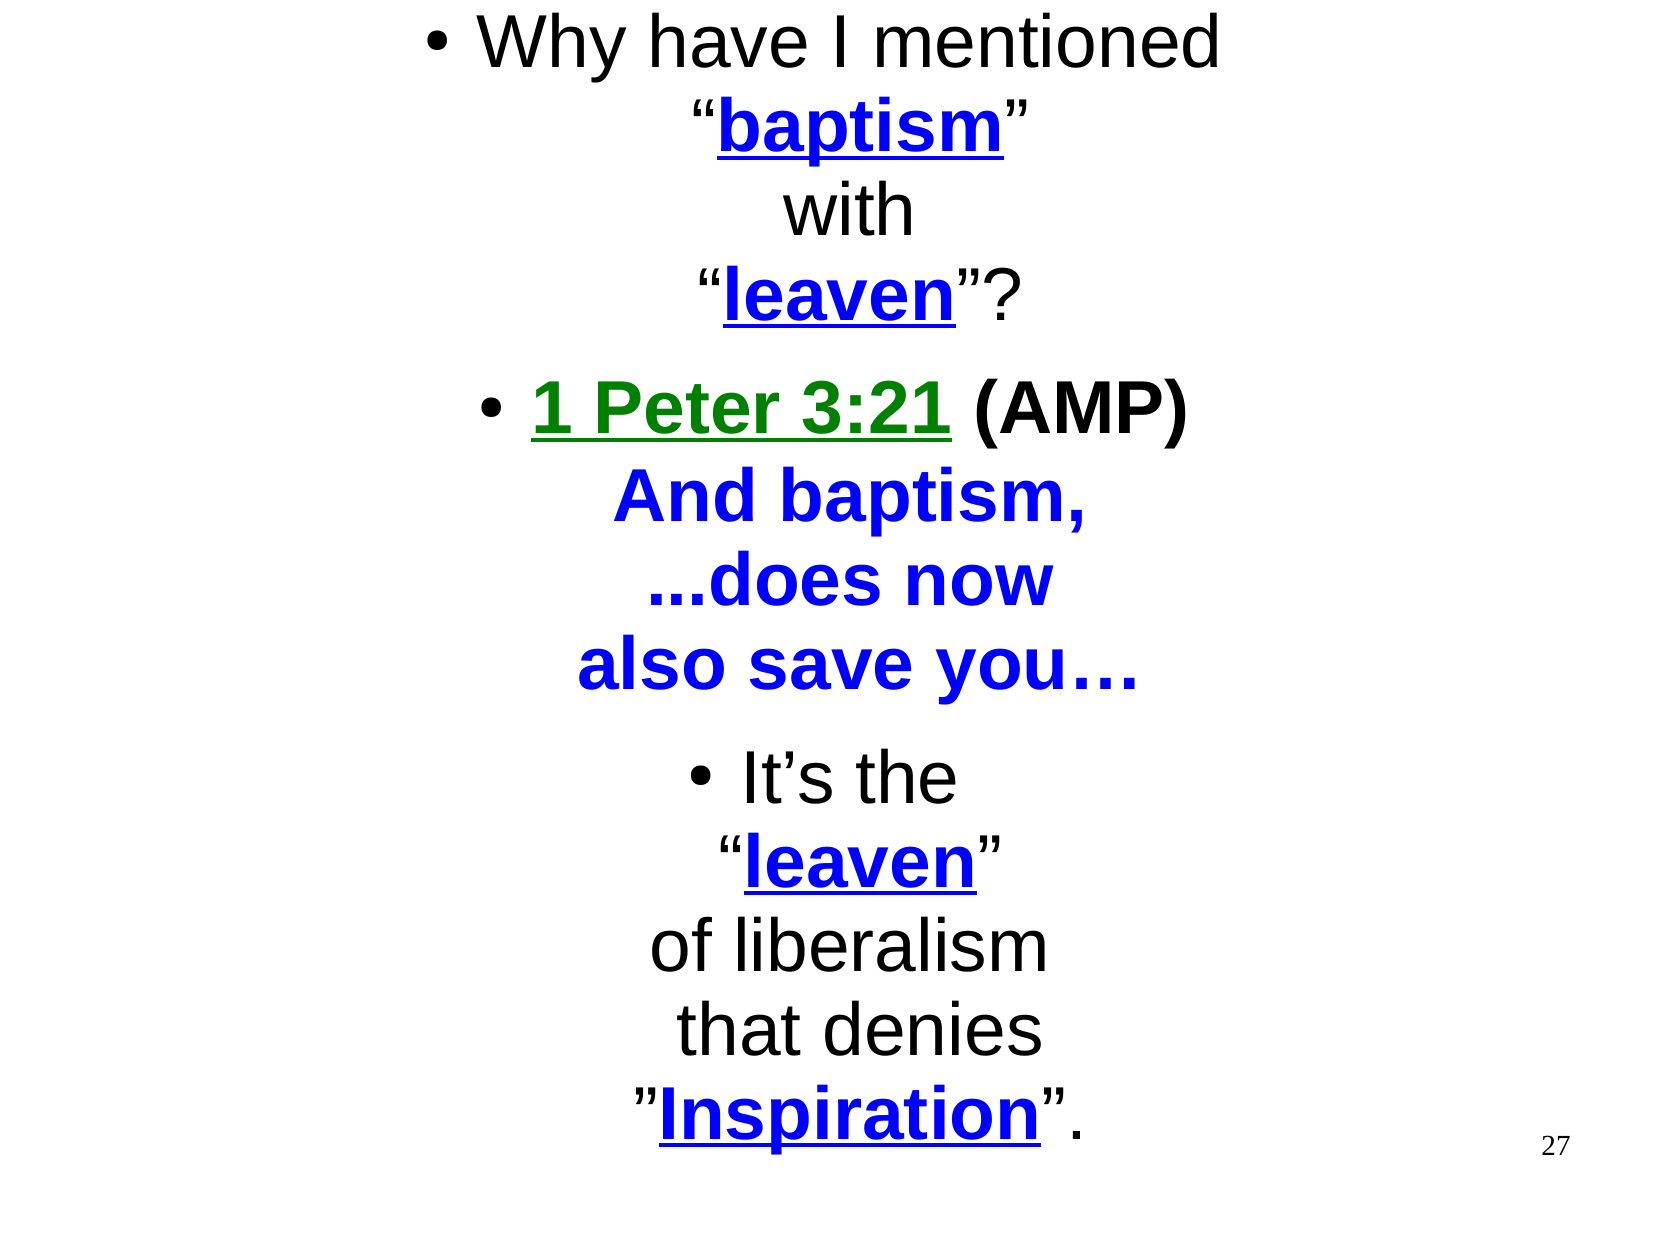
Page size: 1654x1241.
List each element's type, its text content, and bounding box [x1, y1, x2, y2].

list Why have I mentioned “baptism” with “leaven”? 1 Peter 3:21 (AMP) And baptism, ...does now also save you… It’s the “leaven” of liberalism that denies ”Inspiration”. [0, 0, 1651, 1238]
